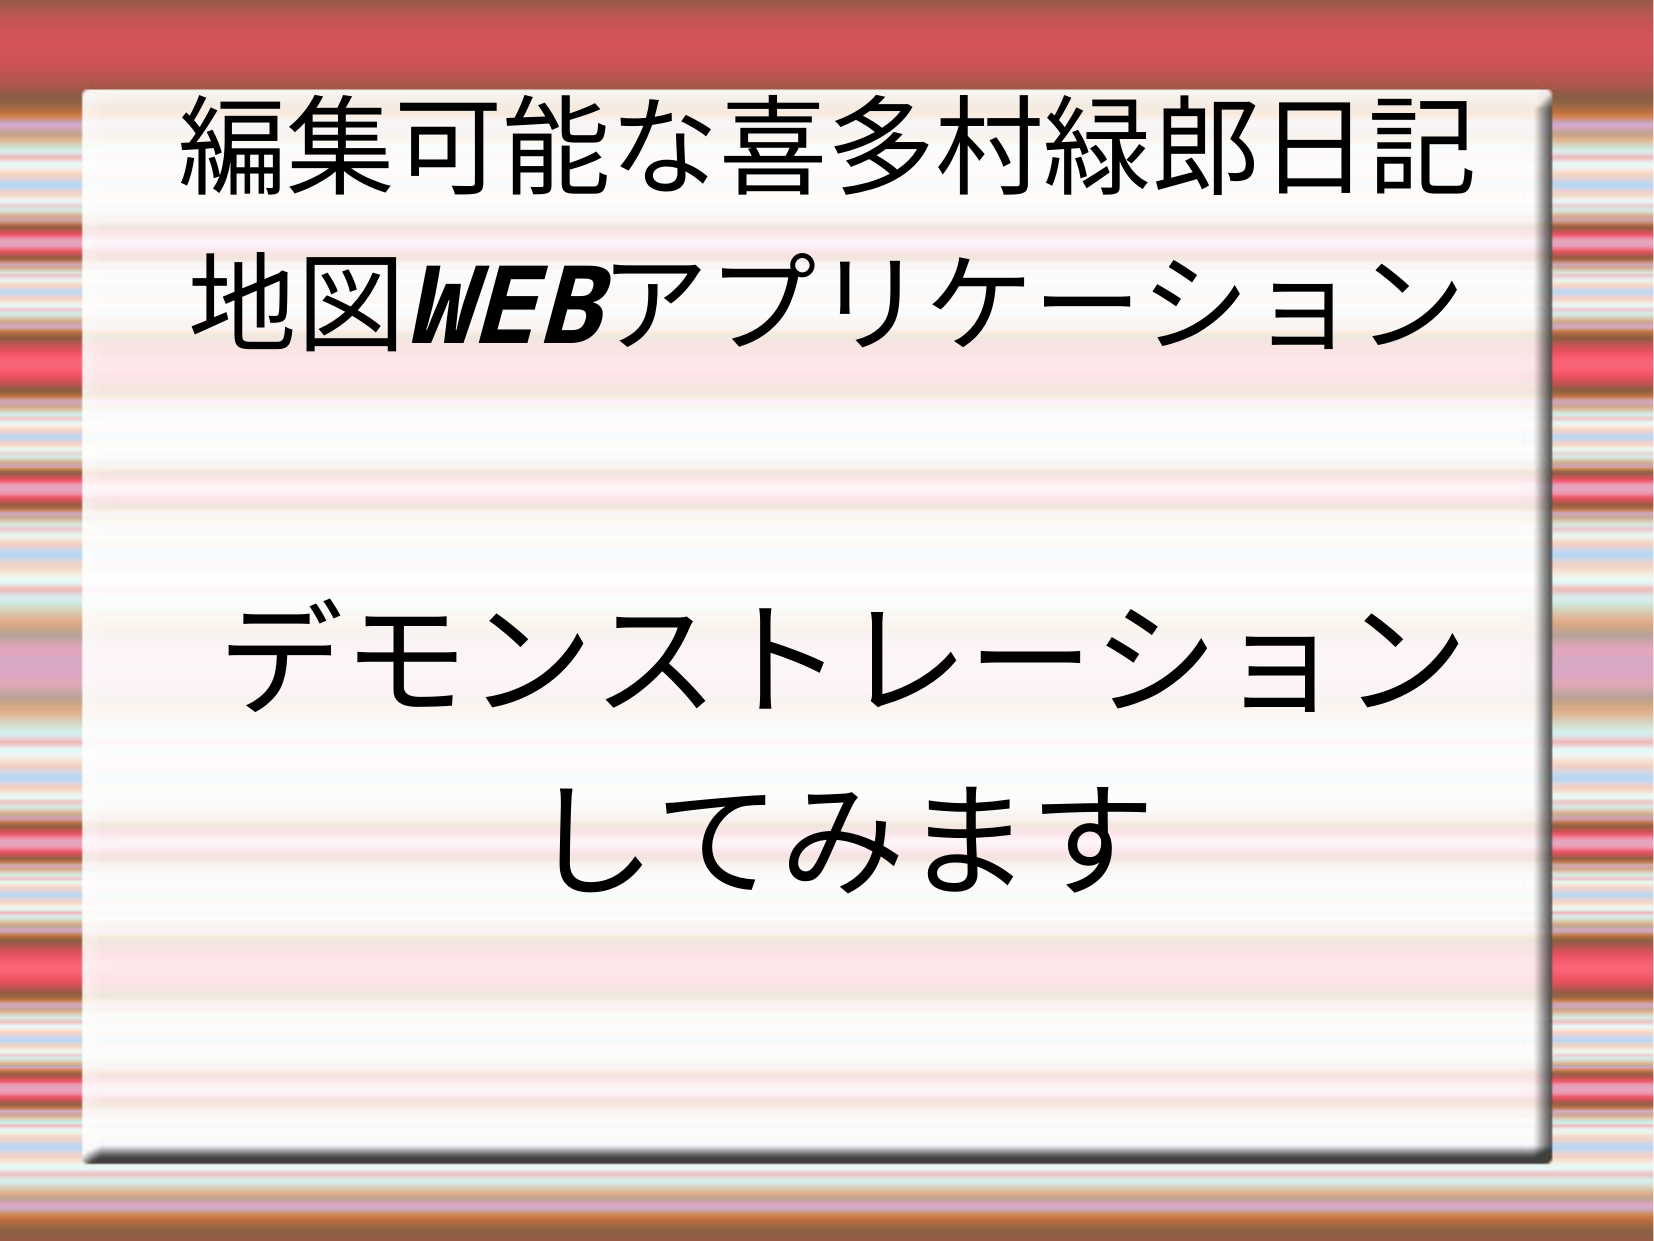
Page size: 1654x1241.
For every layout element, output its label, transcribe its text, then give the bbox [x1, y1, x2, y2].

subtitle デモンストレーション してみます [134, 350, 1516, 1133]
title 編集可能な喜多村緑郎日記 地図WEBアプリケーション [121, 110, 1534, 327]
picture [0, 0, 1654, 1241]
